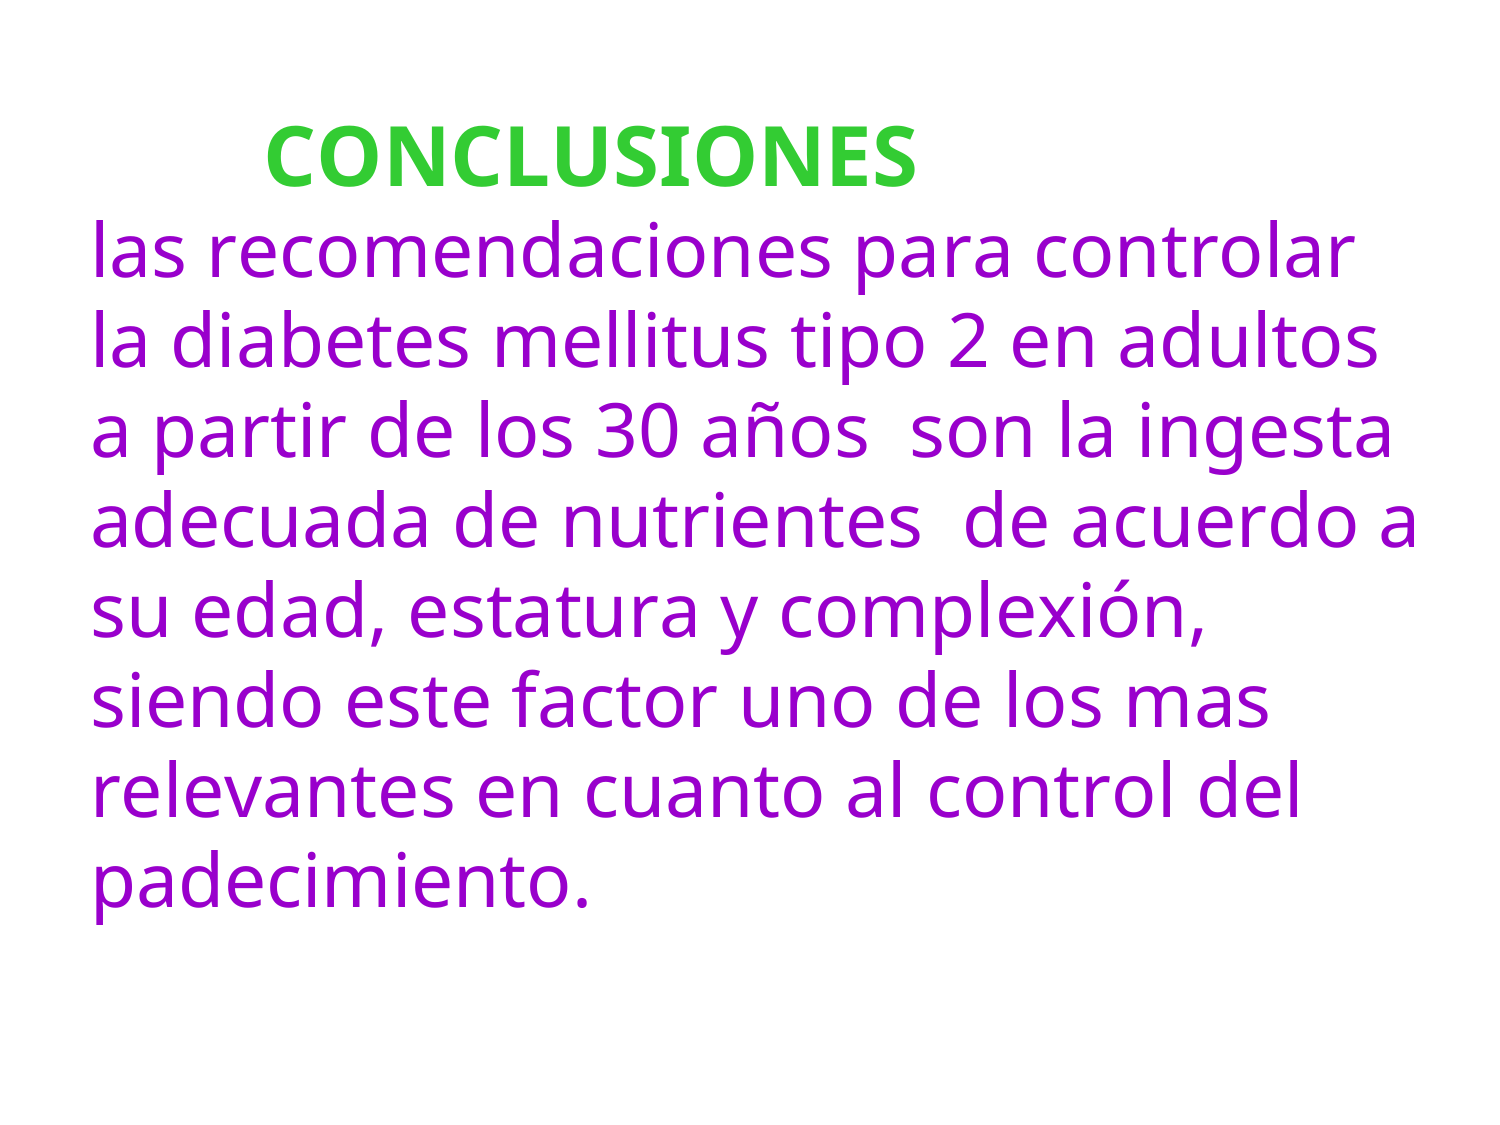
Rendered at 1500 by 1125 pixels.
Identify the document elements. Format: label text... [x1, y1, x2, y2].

title CONCLUSIONES las recomendaciones para controlar la diabetes mellitus tipo 2 en adultos a partir de los 30 años son la ingesta adecuada de nutrientes de acuerdo a su edad, estatura y complexión, siendo este factor uno de los mas relevantes en cuanto al control del padecimiento. [75, 45, 1447, 1071]
